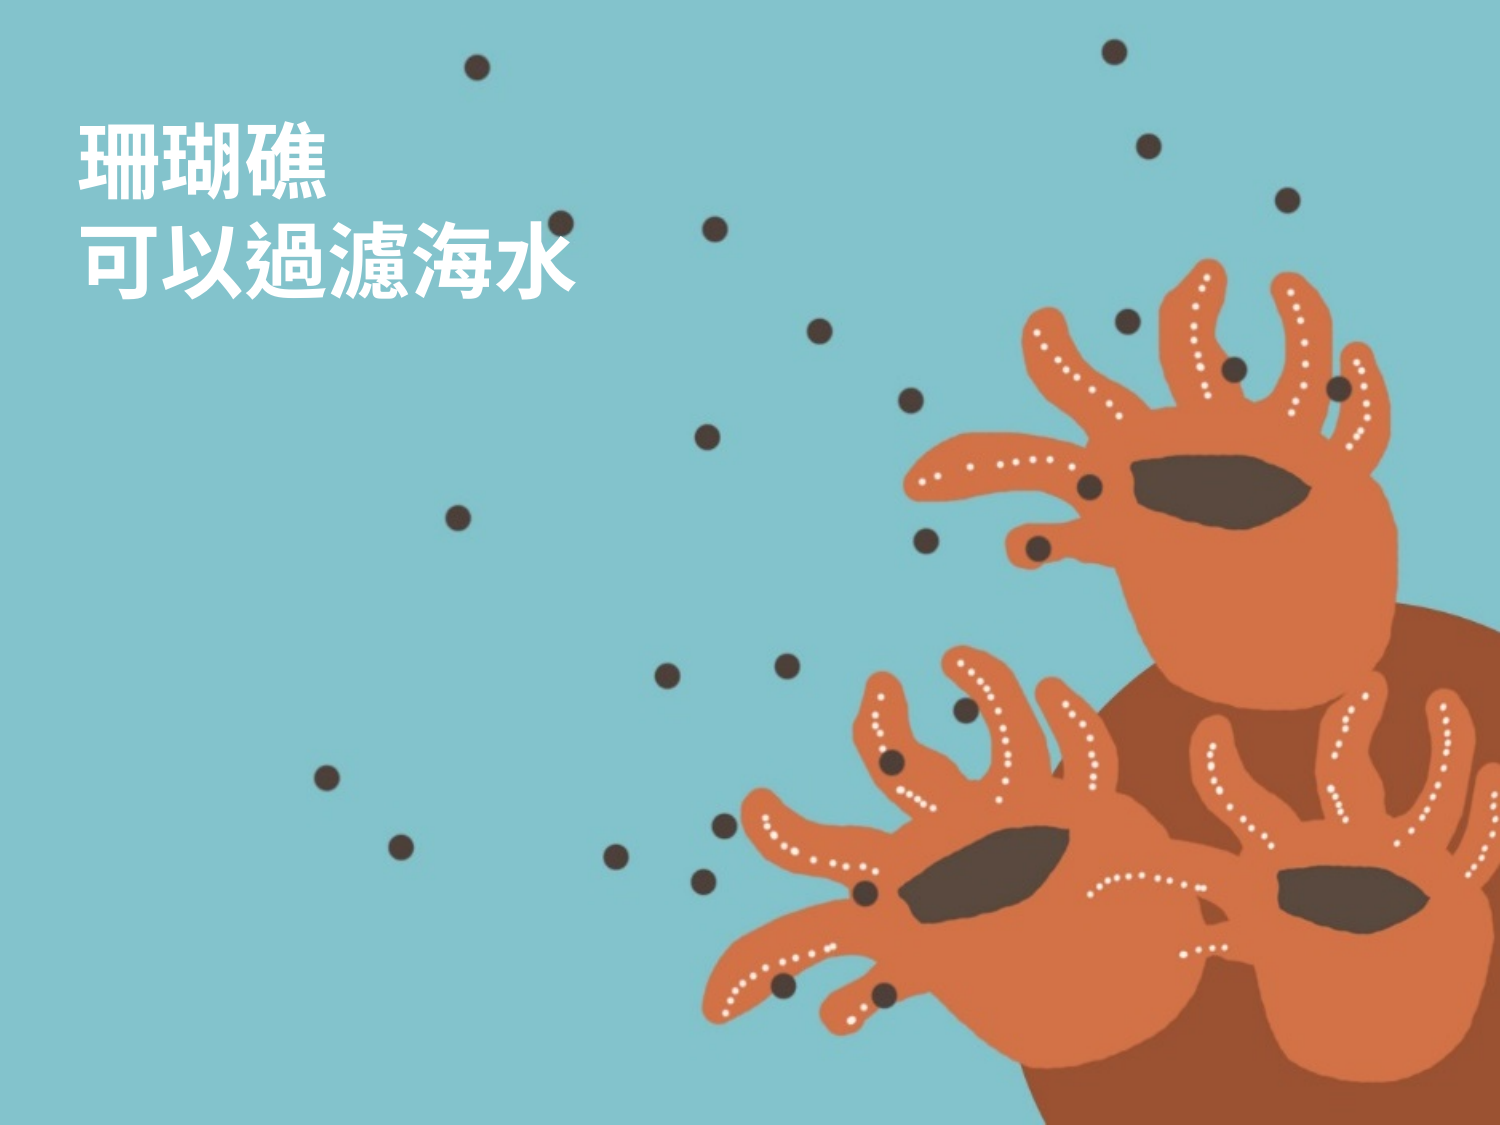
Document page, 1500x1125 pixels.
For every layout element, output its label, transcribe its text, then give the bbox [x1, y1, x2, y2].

text_box 珊瑚礁 可以過濾海水 [62, 101, 886, 319]
picture [0, 0, 1500, 1125]
